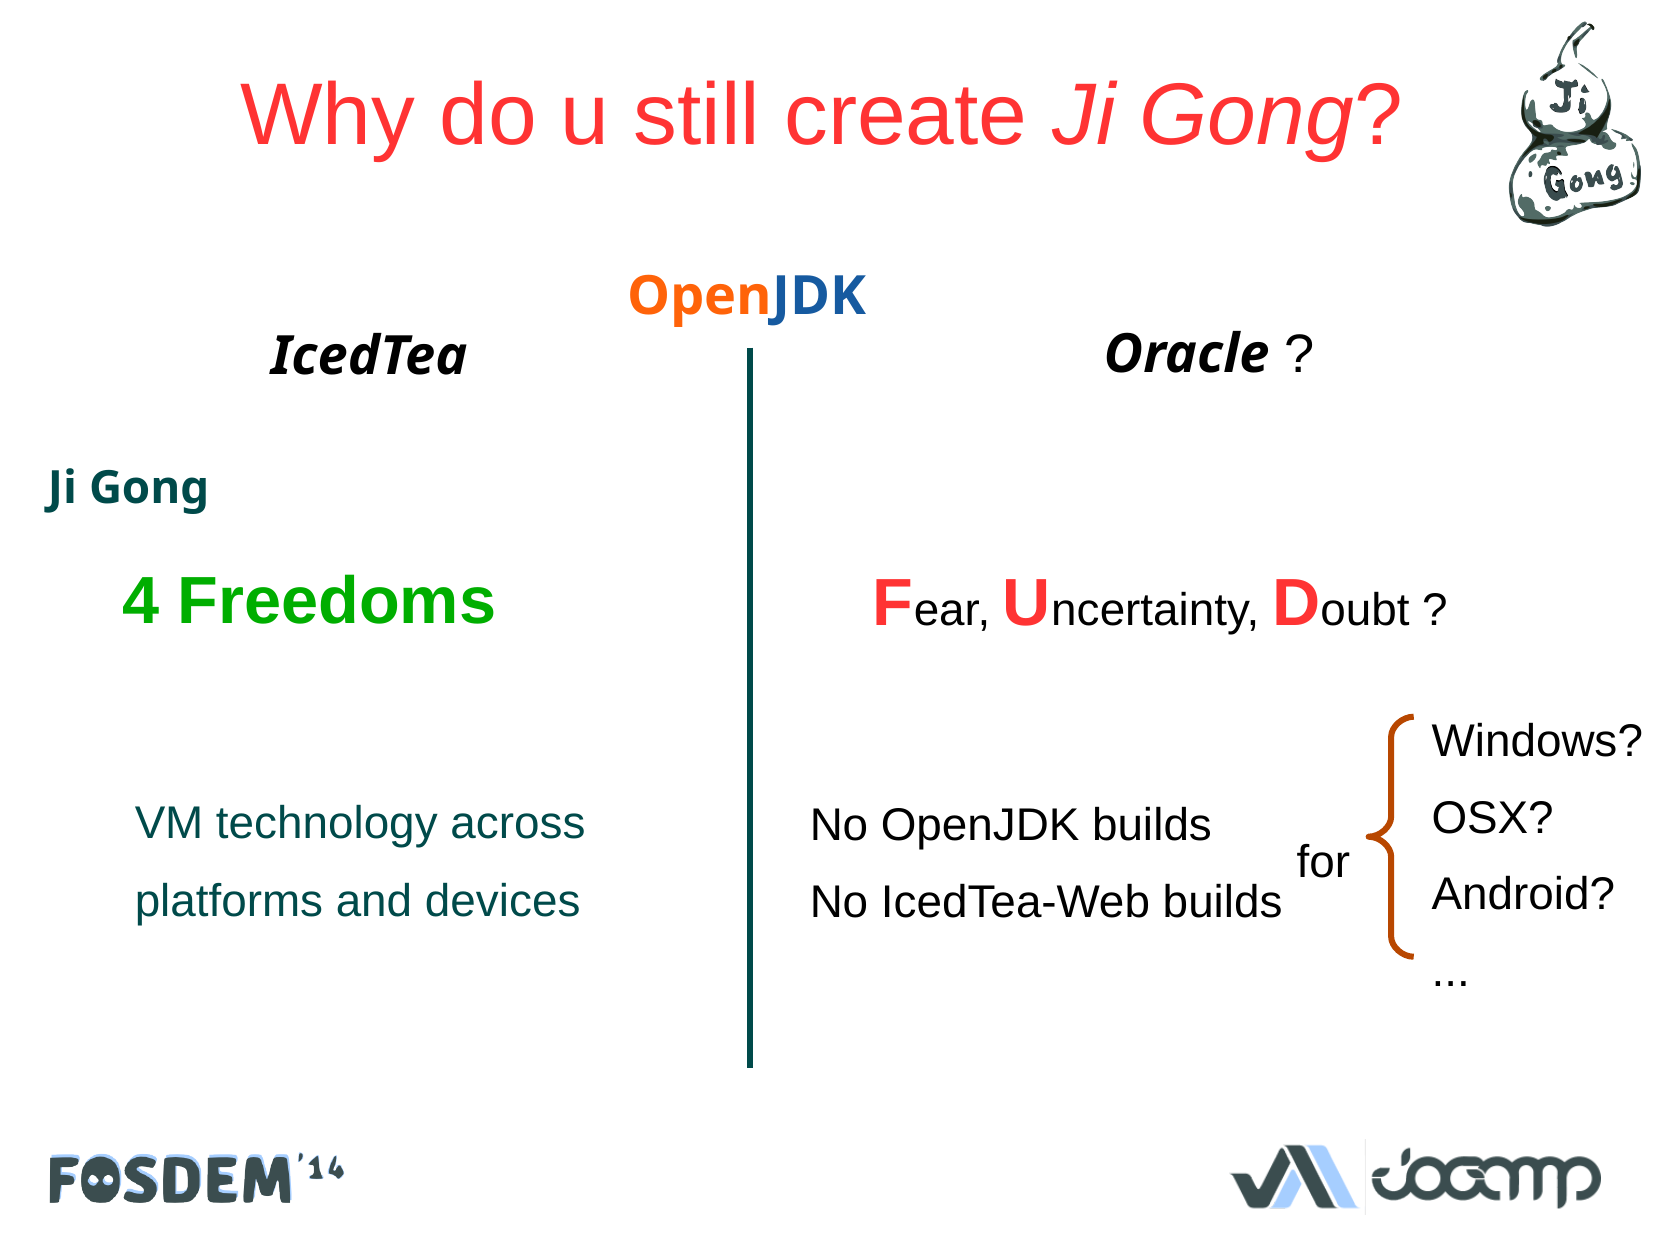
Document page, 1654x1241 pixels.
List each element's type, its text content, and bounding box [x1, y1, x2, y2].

picture [0, 914, 400, 1241]
text_box VM technology across platforms and devices [120, 764, 631, 908]
text_box for [1281, 803, 1387, 870]
text_box Ji Gong [33, 447, 364, 535]
text_box 4 Freedoms [0, 555, 647, 646]
title Why do u still create Ji Gong? [68, 45, 1576, 184]
text_box Oracle ? [1089, 306, 1334, 385]
picture [1425, 19, 1654, 228]
text_box IcedTea [256, 308, 488, 387]
text_box Windows? OSX? Android? ... [1416, 681, 1654, 979]
text_box OpenJDK [612, 249, 913, 327]
picture [1228, 1139, 1601, 1215]
text_box Fear, Uncertainty, Doubt ? [858, 557, 1624, 648]
text_box No OpenJDK builds No IcedTea-Web builds [795, 765, 1366, 912]
